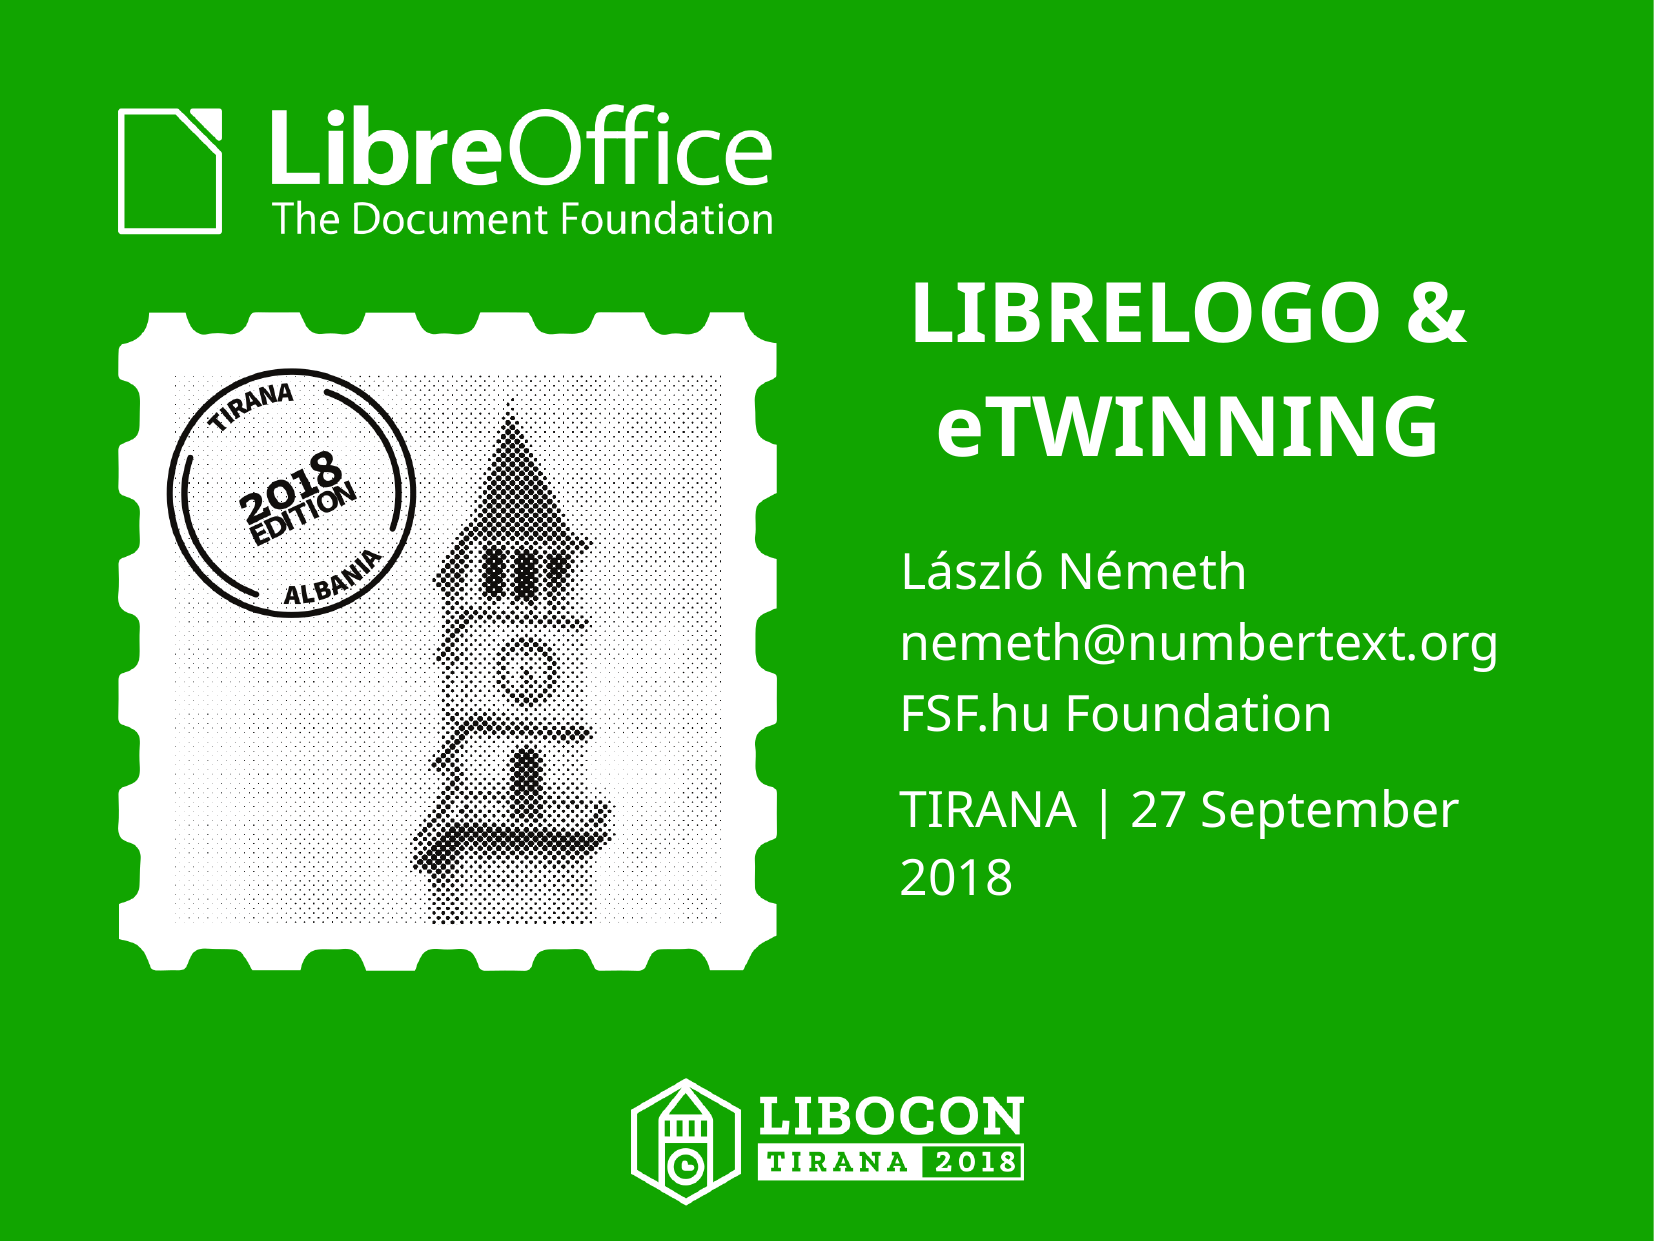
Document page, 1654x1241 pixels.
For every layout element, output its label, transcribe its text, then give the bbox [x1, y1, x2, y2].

text_box TIRANA | 27 September 2018 [899, 782, 1561, 903]
text_box FSF.hu Foundation [899, 652, 1576, 773]
text_box nemeth@numbertext.org [899, 581, 1576, 652]
title LIBRELOGO & eTWINNING [840, 164, 1538, 571]
subtitle László Németh [900, 571, 1471, 581]
picture [0, 0, 1654, 1241]
